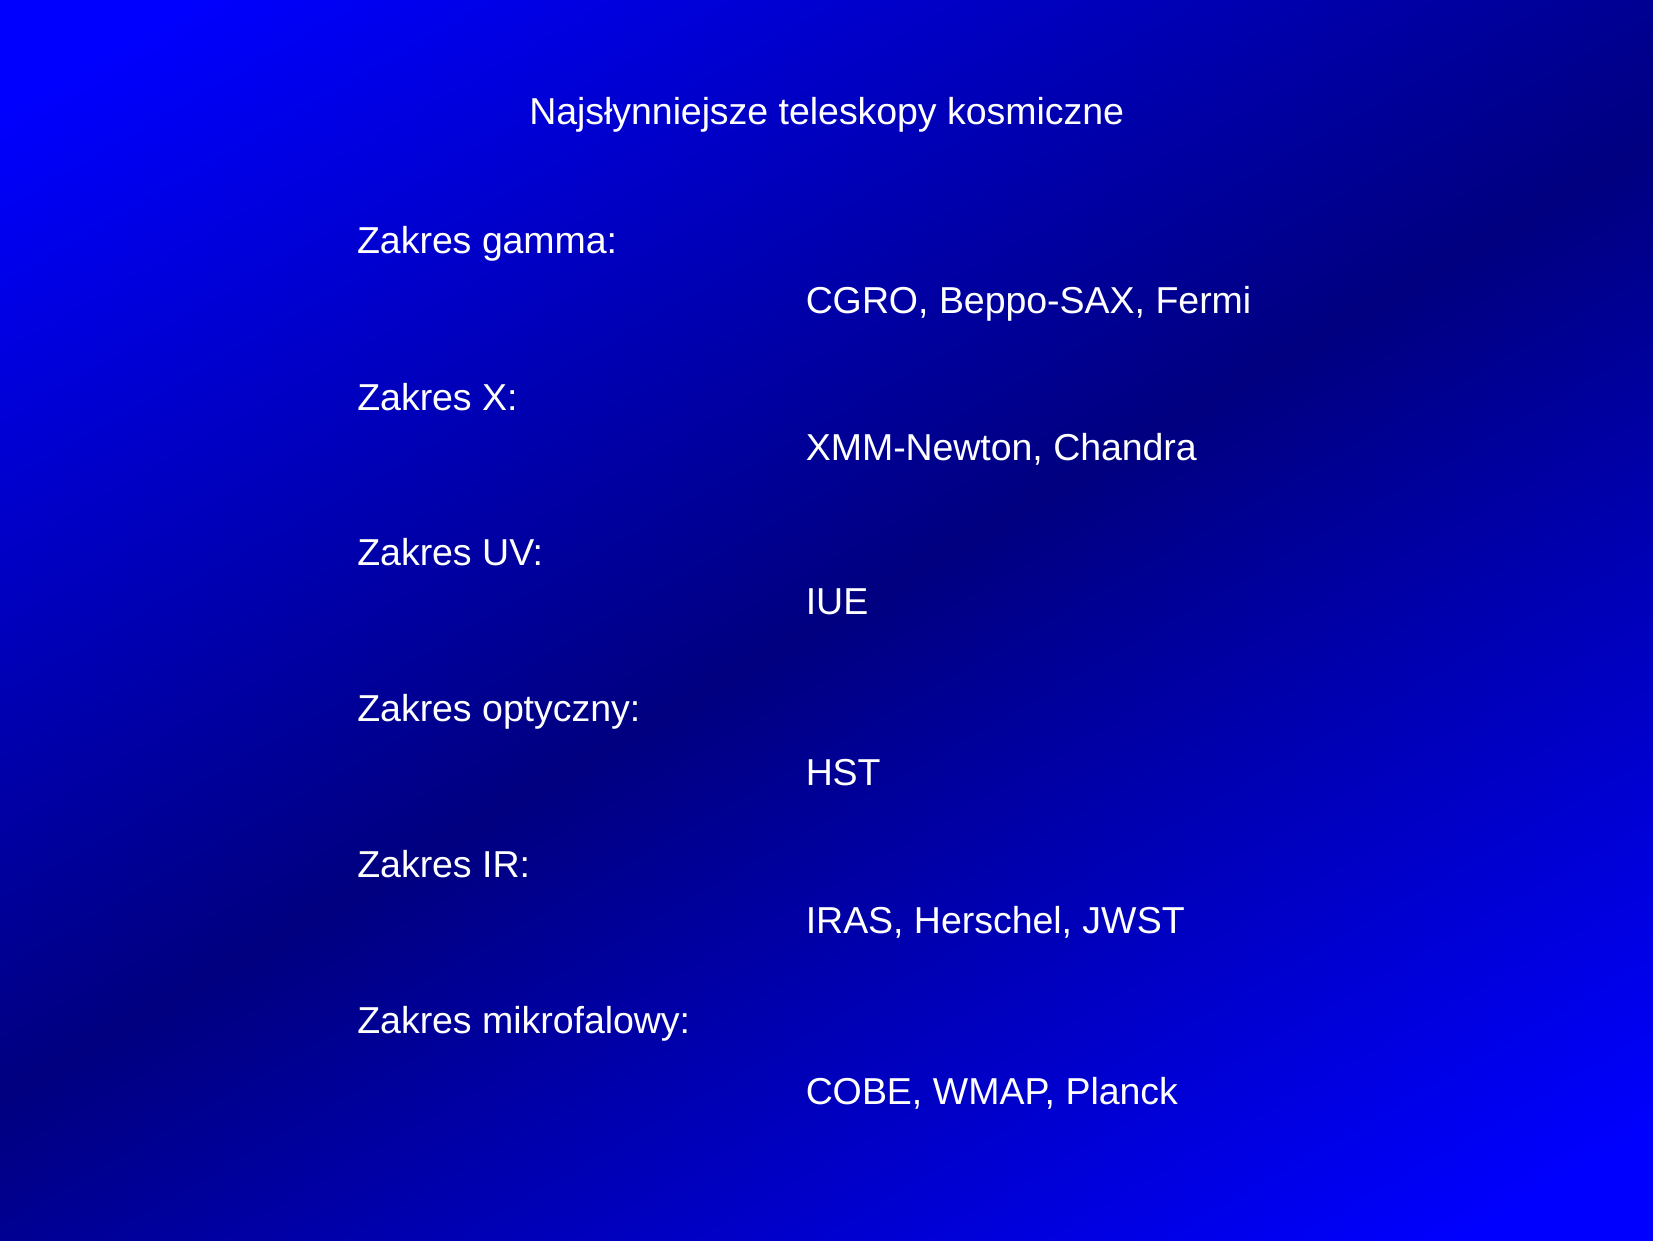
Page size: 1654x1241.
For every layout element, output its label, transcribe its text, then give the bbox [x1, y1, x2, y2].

text_box XMM-Newton, Chandra [791, 419, 1212, 477]
text_box IUE [791, 572, 884, 630]
text_box IRAS, Herschel, JWST [791, 891, 1200, 949]
text_box CGRO, Beppo-SAX, Fermi [791, 271, 1267, 329]
text_box Najsłynniejsze teleskopy kosmiczne [514, 82, 1139, 140]
text_box HST [791, 744, 896, 802]
text_box Zakres mikrofalowy: [342, 992, 706, 1050]
text_box COBE, WMAP, Planck [791, 1063, 1194, 1121]
text_box Zakres gamma: [342, 212, 633, 270]
text_box Zakres IR: [342, 836, 546, 894]
text_box Zakres X: [342, 368, 533, 426]
text_box Zakres UV: [342, 524, 559, 582]
text_box Zakres optyczny: [342, 680, 656, 738]
